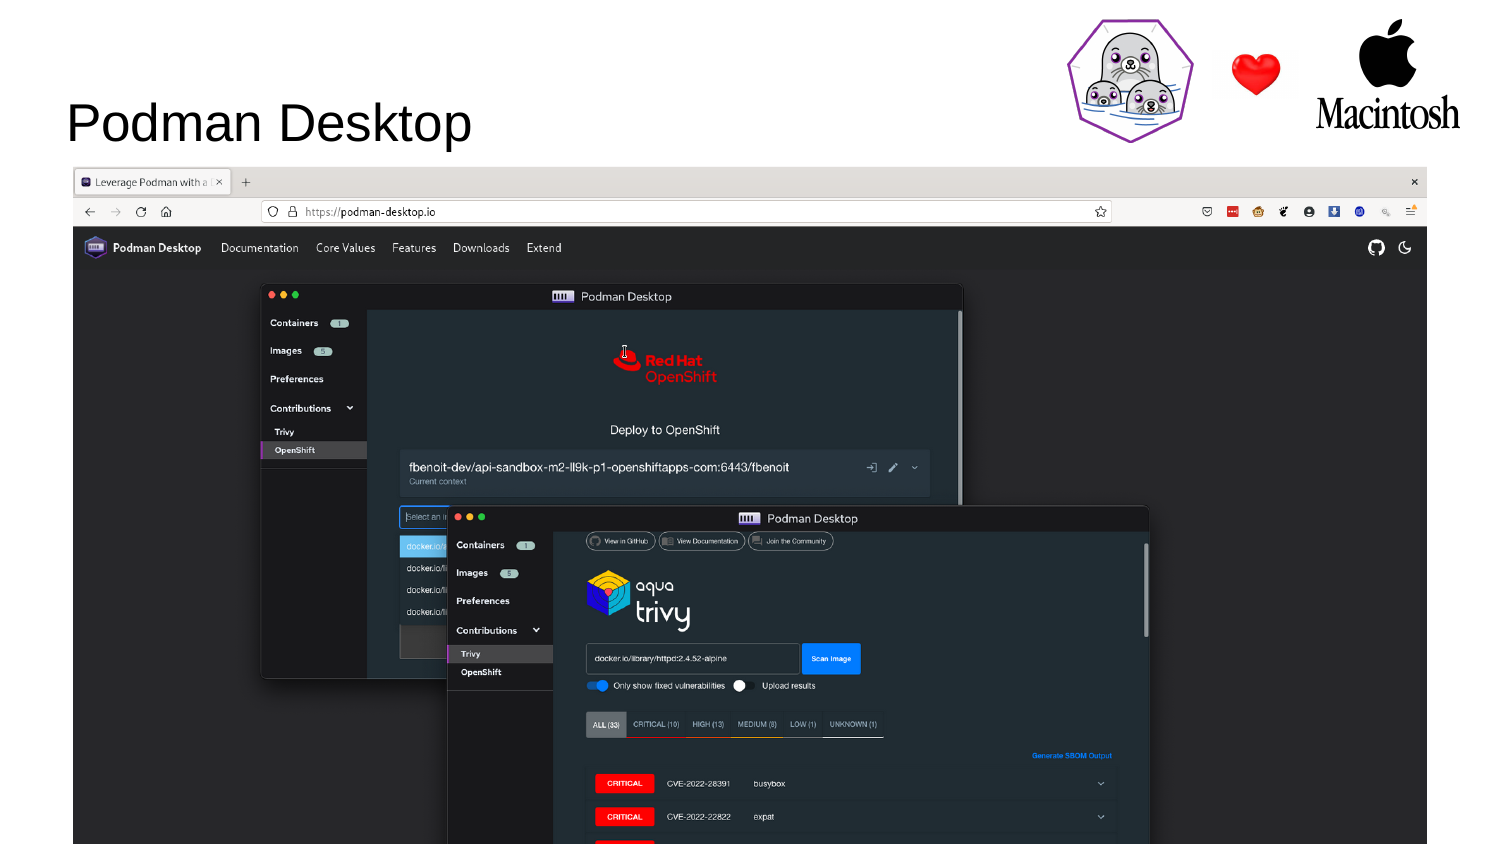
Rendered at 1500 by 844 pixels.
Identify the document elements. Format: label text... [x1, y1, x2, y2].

title Podman Desktop [51, 72, 1449, 167]
picture [1316, 19, 1460, 129]
picture [73, 166, 1427, 844]
picture [1067, 19, 1194, 143]
picture [1212, 50, 1299, 99]
